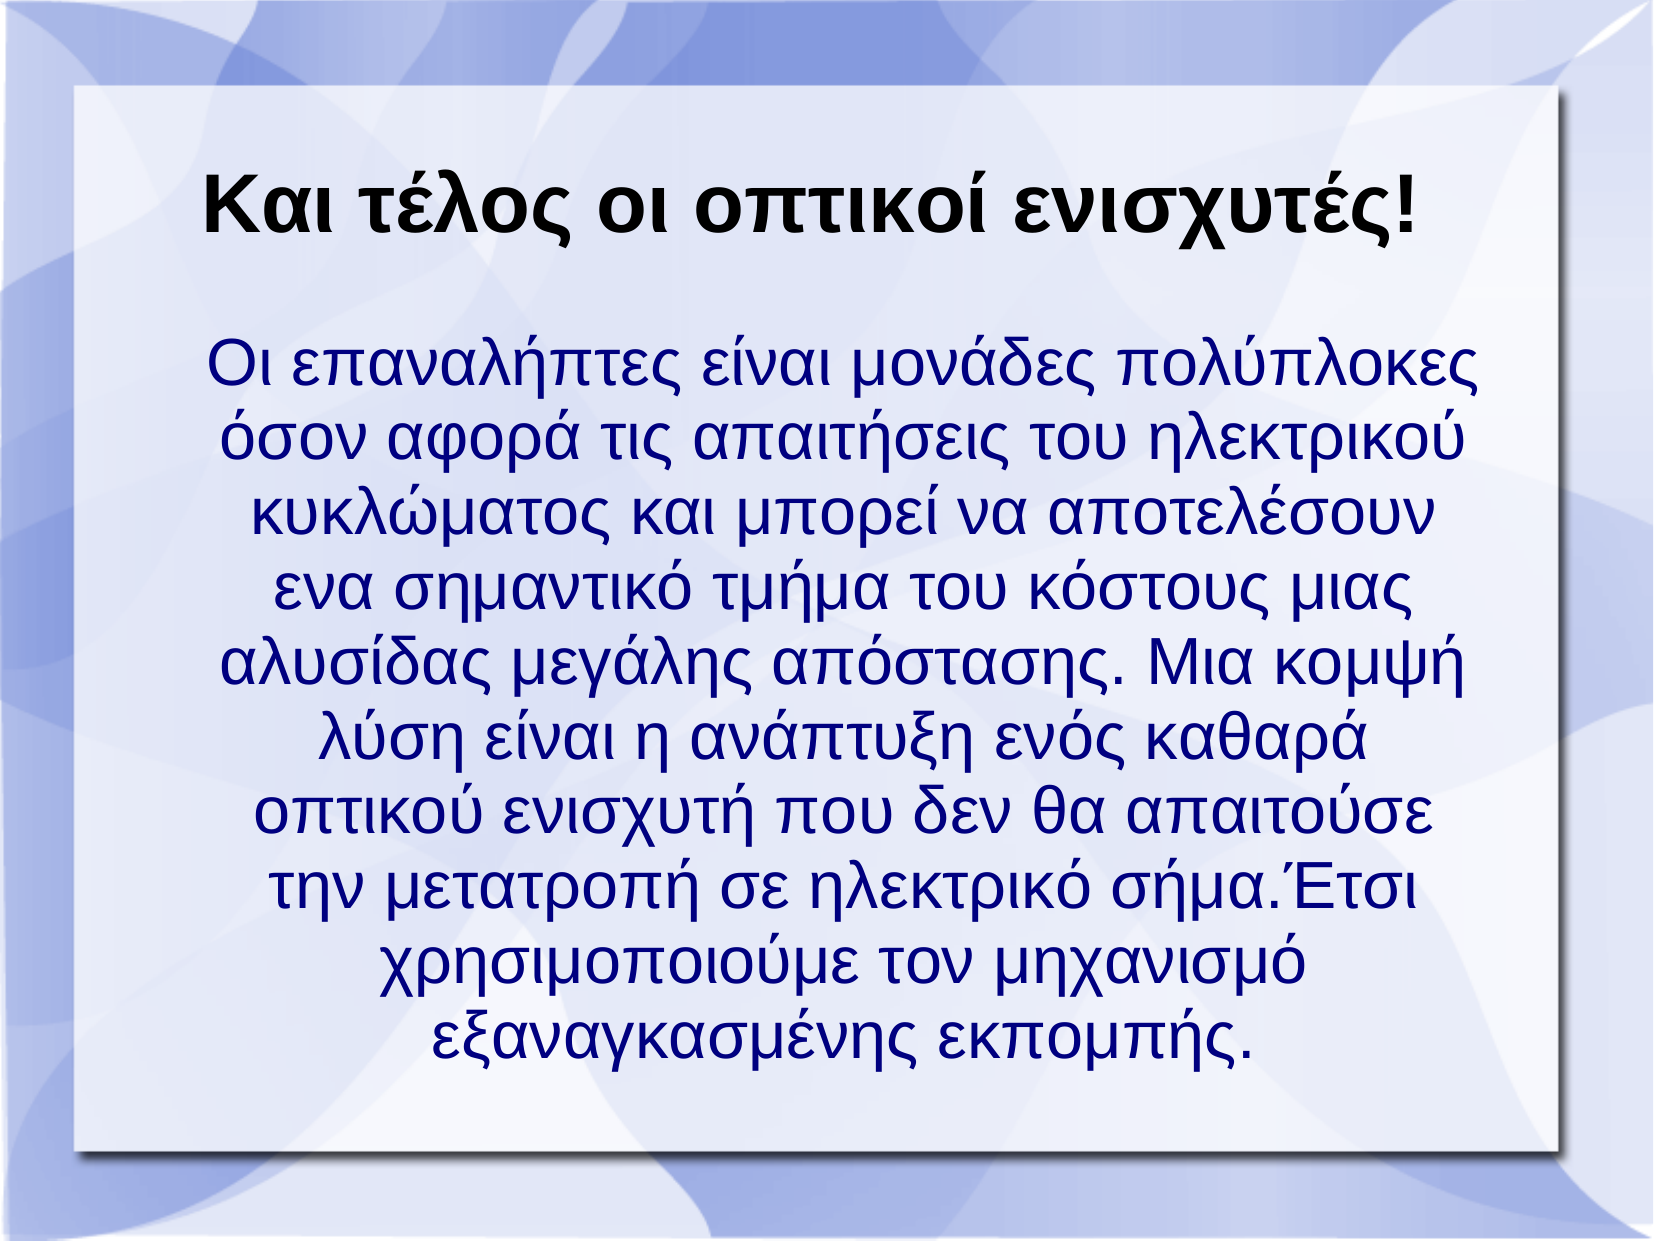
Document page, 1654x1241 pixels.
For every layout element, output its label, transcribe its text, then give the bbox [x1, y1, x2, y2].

title Και τέλος οι οπτικοί ενισχυτές! [85, 107, 1538, 301]
picture [0, 0, 1654, 1241]
list Οι επαναλήπτες είναι μονάδες πολύπλοκες όσον αφορά τις απαιτήσεις του ηλεκτρικού κυκλώματος και μπορεί να αποτελέσουν ενα σημαντικό τμήμα του κόστους μιας αλυσίδας μεγάλης απόστασης. Μια κομψή λύση είναι η ανάπτυξη ενός καθαρά οπτικού ενισχυτή που δεν θα απαιτούσε την μετατροπή σε ηλεκτρικό σήμα.Έτσι χρησιμοποιούμε τον μηχανισμό εξαναγκασμένης εκπομπής. [129, 324, 1488, 1073]
